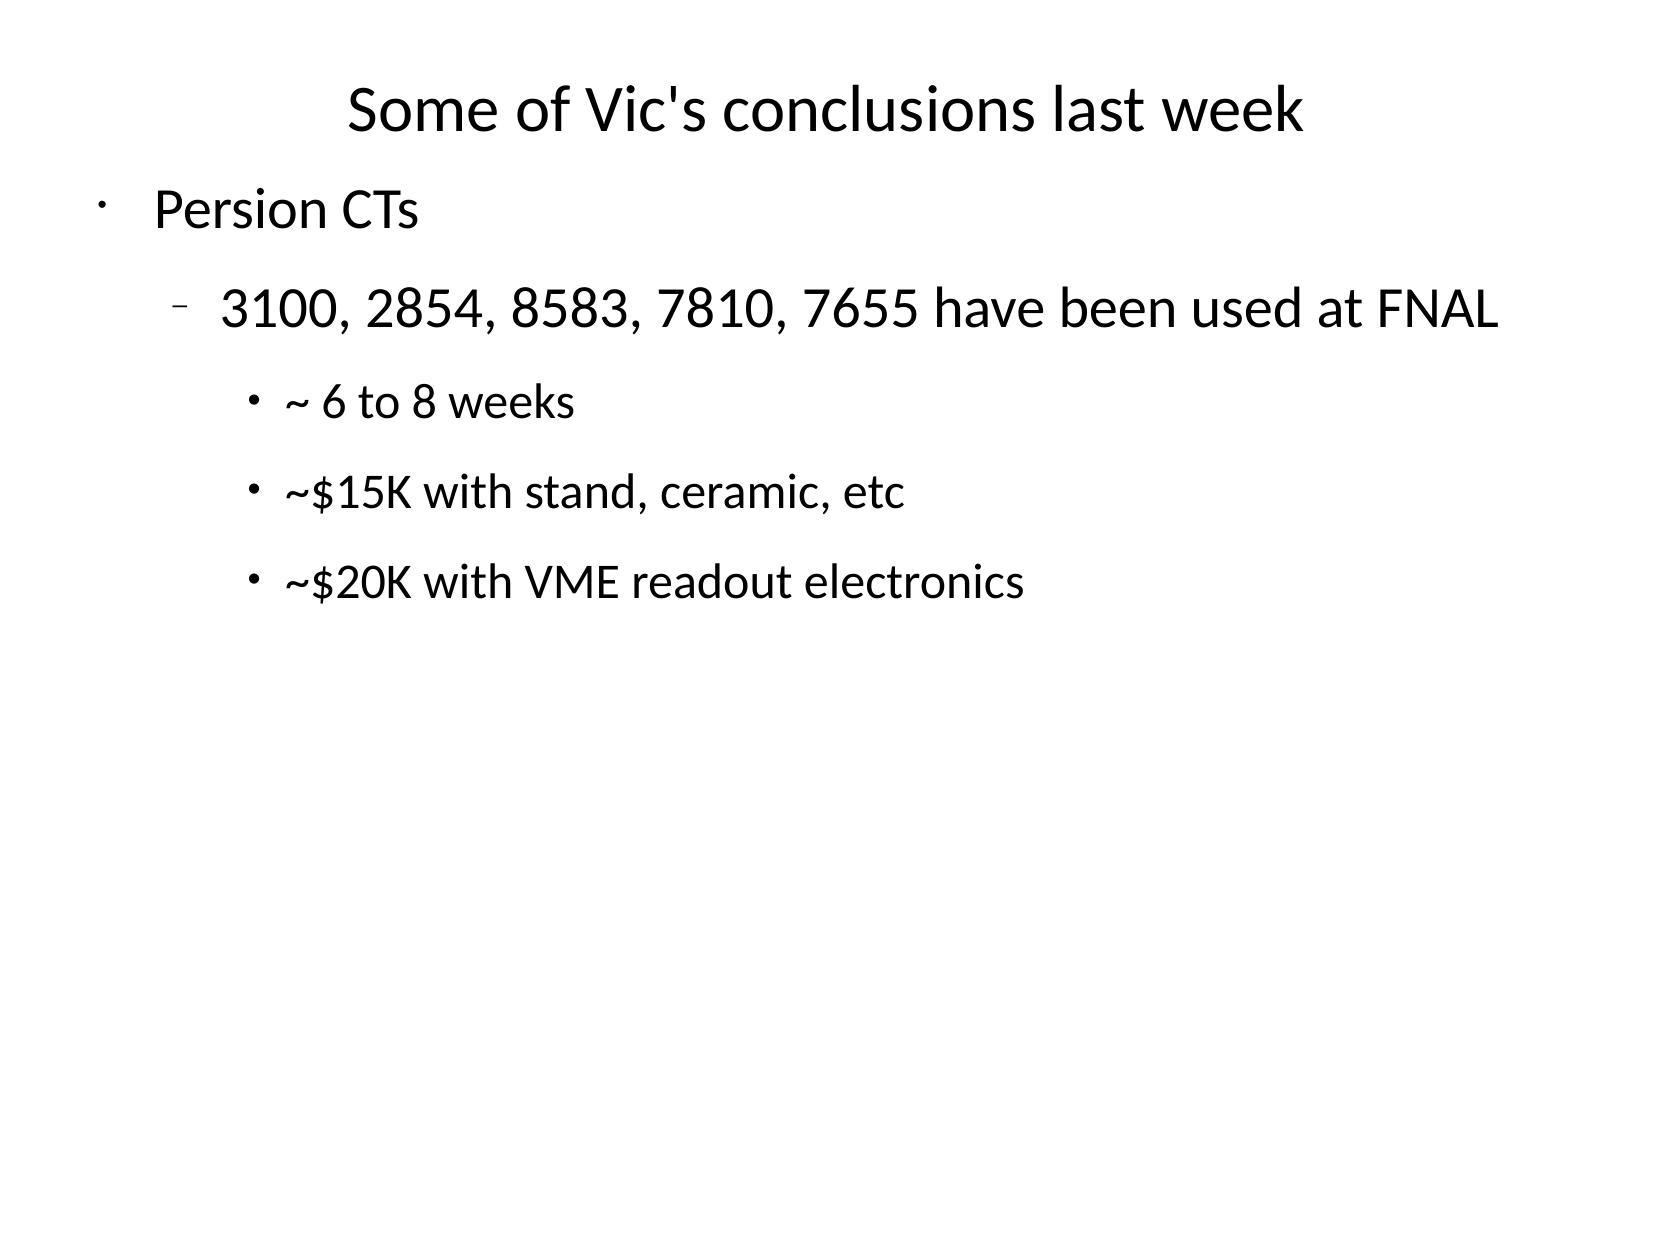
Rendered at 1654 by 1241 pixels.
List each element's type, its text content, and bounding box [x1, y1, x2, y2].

title Some of Vic's conclusions last week [82, 49, 1571, 155]
list Persion CTs 3100, 2854, 8583, 7810, 7655 have been used at FNAL ~ 6 to 8 weeks ~$15K with stand, ceramic, etc ~$20K with VME readout electronics [82, 155, 1571, 1178]
